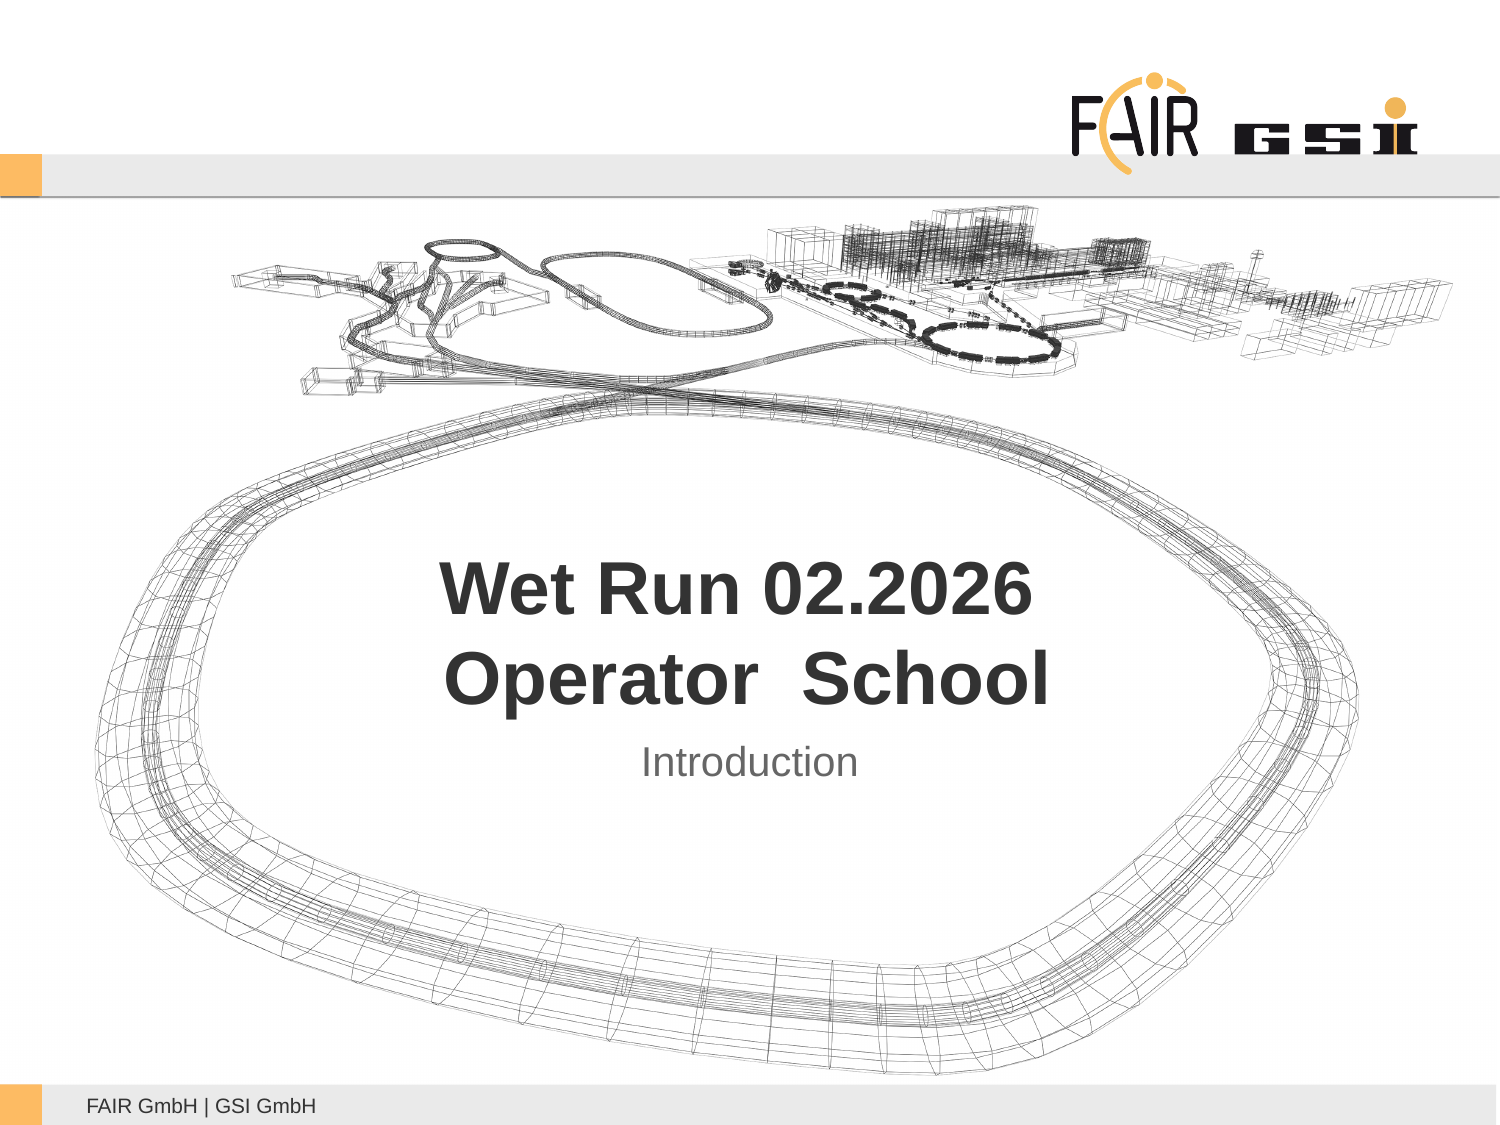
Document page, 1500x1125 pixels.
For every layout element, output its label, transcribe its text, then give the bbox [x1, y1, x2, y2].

title Wet Run 02.2026 Operator School [205, 598, 1290, 727]
picture [0, 199, 1497, 1084]
picture [1233, 95, 1419, 154]
picture [1071, 70, 1199, 177]
subtitle Introduction [225, 726, 1275, 823]
